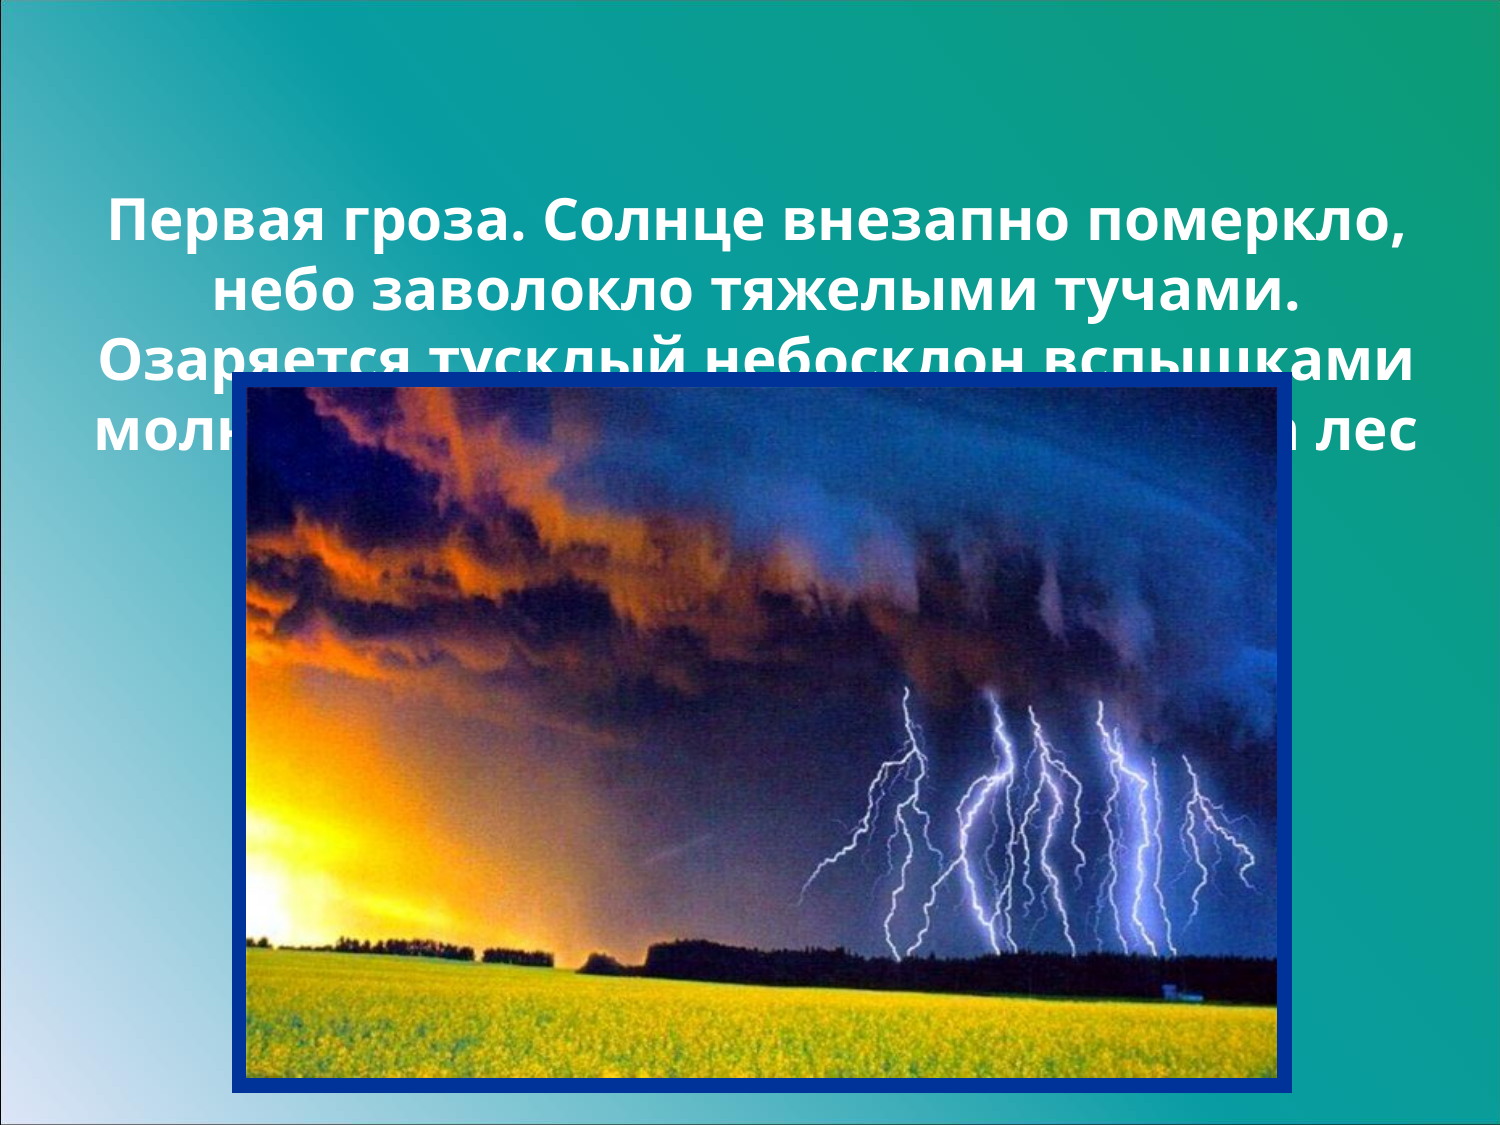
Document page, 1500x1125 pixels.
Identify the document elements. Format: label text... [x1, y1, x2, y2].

picture [246, 386, 1278, 1079]
title Первая гроза. Солнце внезапно померкло, небо заволокло тяжелыми тучами. Озаряется тусклый небосклон вспышками молний, а сквозь застывший от страха лес проносятся первые удары грома. [75, 35, 1438, 376]
